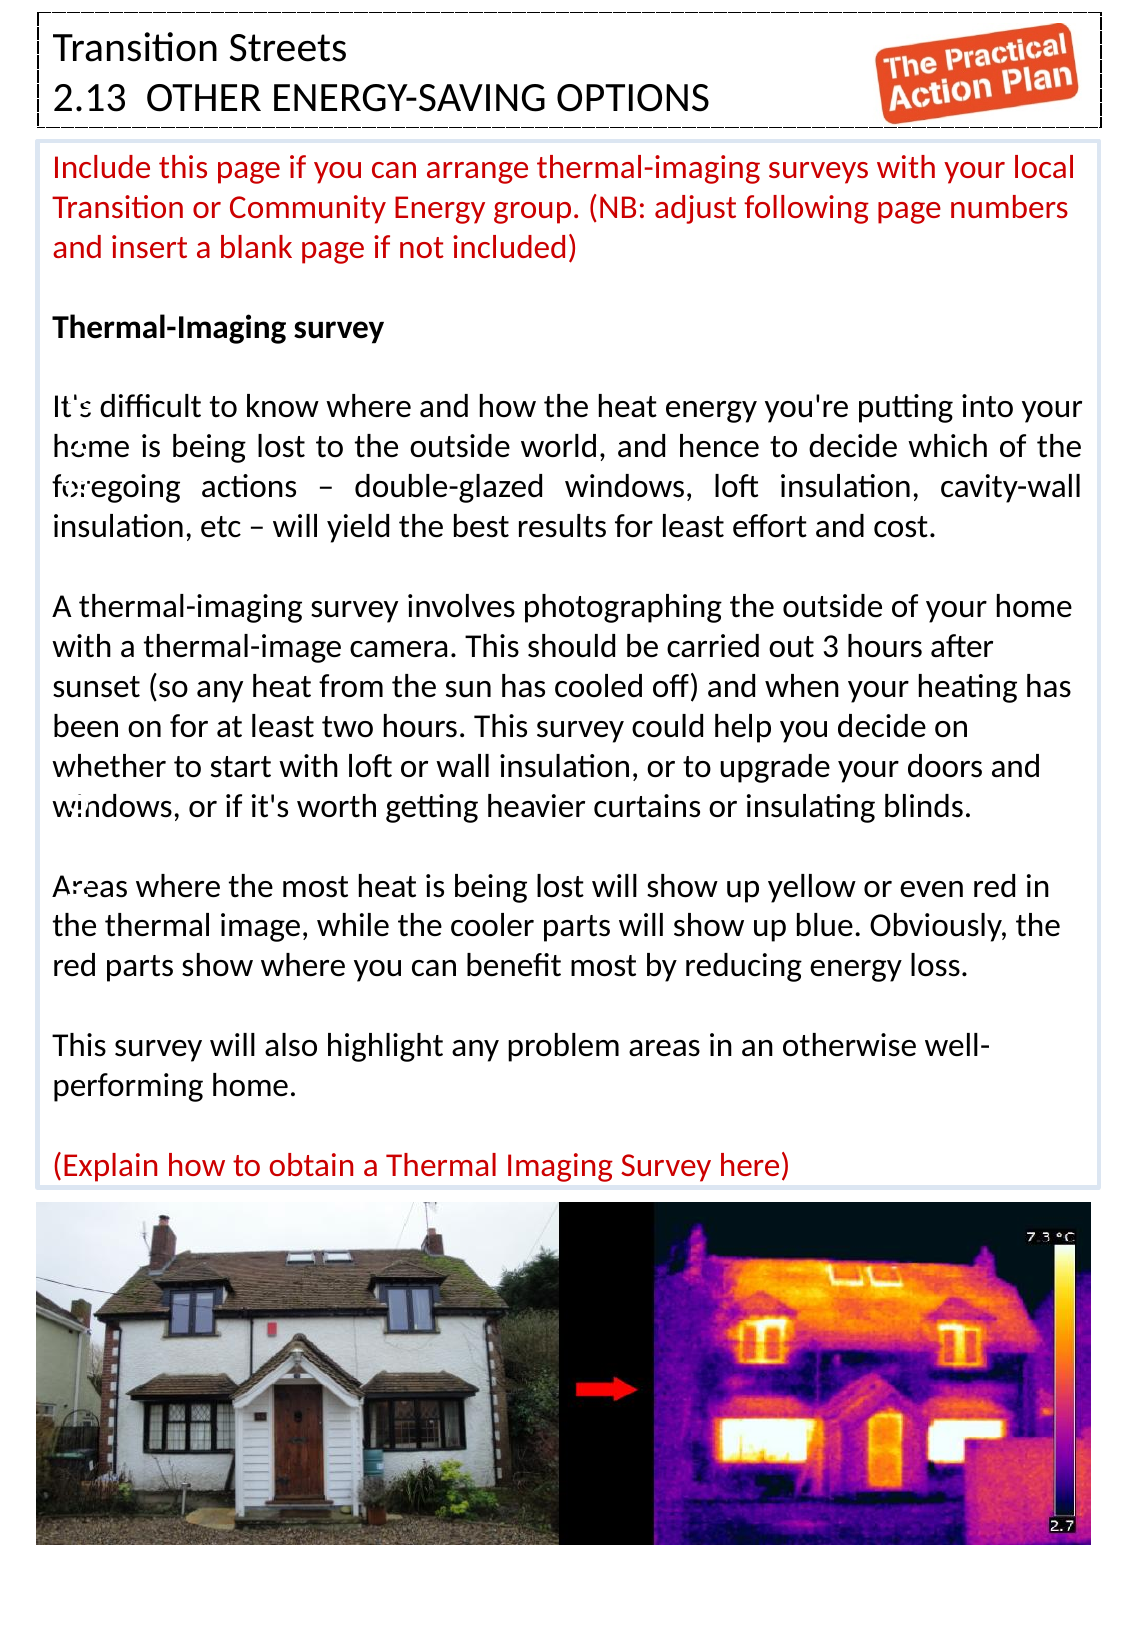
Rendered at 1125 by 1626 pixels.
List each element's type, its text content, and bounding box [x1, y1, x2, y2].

picture [36, 1202, 1091, 1545]
text_box Challenge [35, 307, 107, 544]
text_box Solution [35, 750, 107, 937]
text_box Include this page if you can arrange thermal-imaging surveys with your local Transition or Community Energy group. (NB: adjust following page numbers and insert a blank page if not included) Thermal-Imaging survey It's difficult to know where and how the heat energy you're putting into your home is being lost to the outside world, and hence to decide which of the foregoing actions – double-glazed windows, loft insulation, cavity-wall insulation, etc – will yield the best results for least effort and cost. A thermal-imaging survey involves photographing the outside of your home with a thermal-image camera. This should be carried out 3 hours after sunset (so any heat from the sun has cooled off) and when your heating has been on for at least two hours. This survey could help you decide on whether to start with loft or wall insulation, or to upgrade your doors and windows, or if it's worth getting heavier curtains or insulating blinds. Areas where the most heat is being lost will show up yellow or even red in the thermal image, while the cooler parts will show up blue. Obviously, the red parts show where you can benefit most by reducing energy loss. This survey will also highlight any problem areas in an otherwise well- performing home. (Explain how to obtain a Thermal Imaging Survey here) [37, 140, 1099, 1188]
text_box Transition Streets 2.13 OTHER ENERGY-SAVING OPTIONS [37, 12, 1101, 128]
